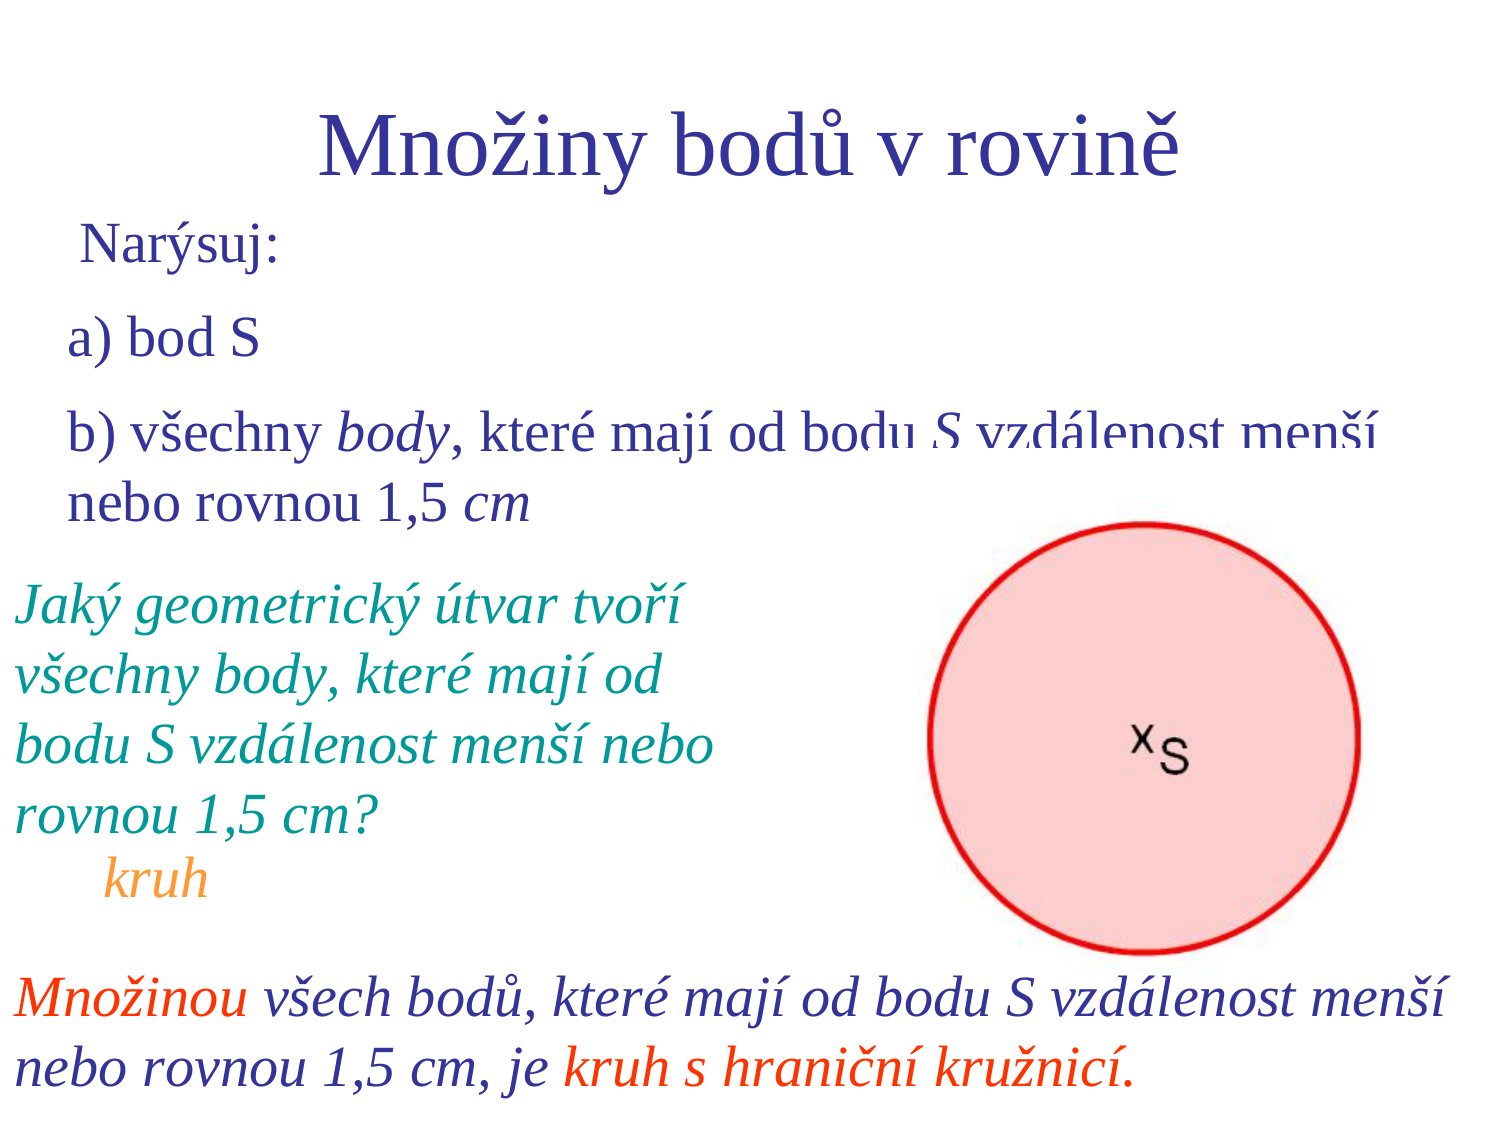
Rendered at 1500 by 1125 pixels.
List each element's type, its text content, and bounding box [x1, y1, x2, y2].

picture [868, 448, 1455, 950]
text_box a) bod S [53, 290, 680, 377]
text_box Jaký geometrický útvar tvoří všechny body, které mají od bodu S vzdálenost menší nebo rovnou 1,5 cm? [0, 557, 774, 853]
text_box Množinou všech bodů, které mají od bodu S vzdálenost menší nebo rovnou 1,5 cm, je kruh s hraniční kružnicí. [0, 950, 1500, 1107]
text_box kruh [88, 831, 502, 918]
text_box Narýsuj: [64, 196, 691, 282]
title Množiny bodů v rovině [75, 45, 1426, 233]
text_box b) všechny body, které mají od bodu S vzdálenost menší nebo rovnou 1,5 cm [53, 385, 1436, 541]
